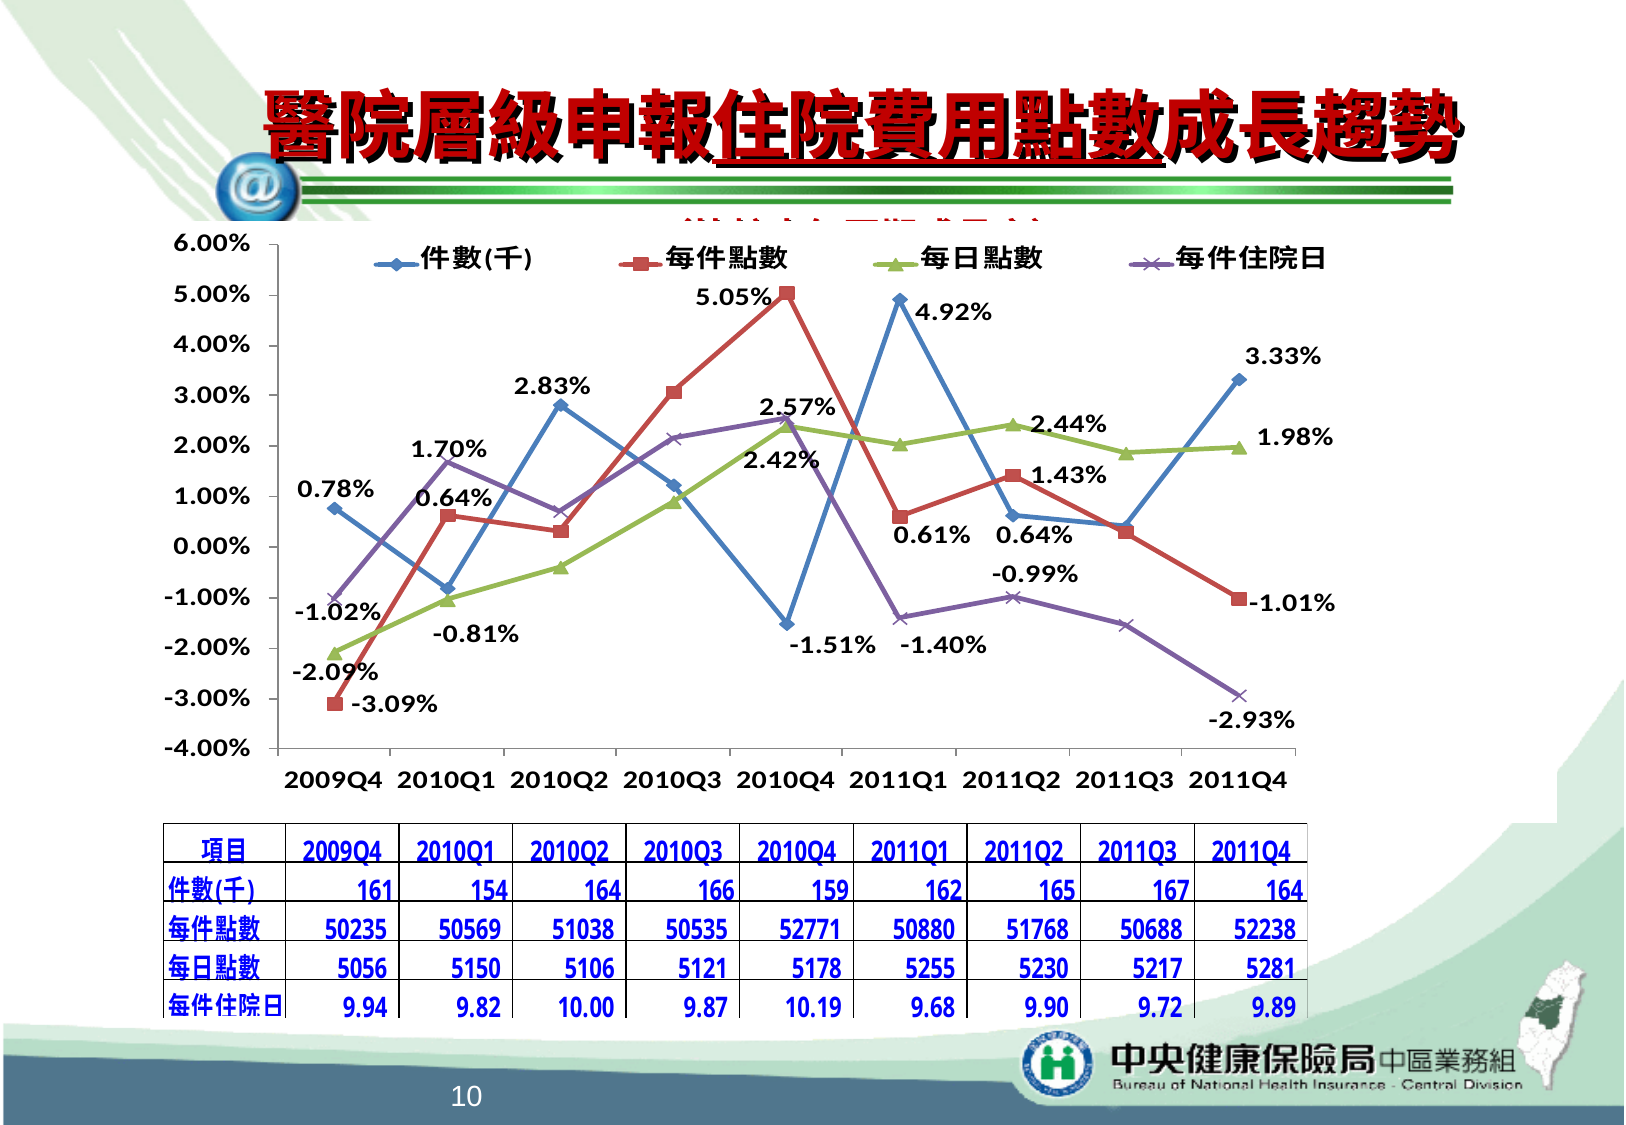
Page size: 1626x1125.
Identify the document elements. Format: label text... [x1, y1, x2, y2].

text_box [435, 1065, 815, 1125]
picture [136, 220, 1557, 1020]
title 醫院層級申報住院費用點數成長趨勢 （比較去年同期成長率） [162, 70, 1562, 258]
